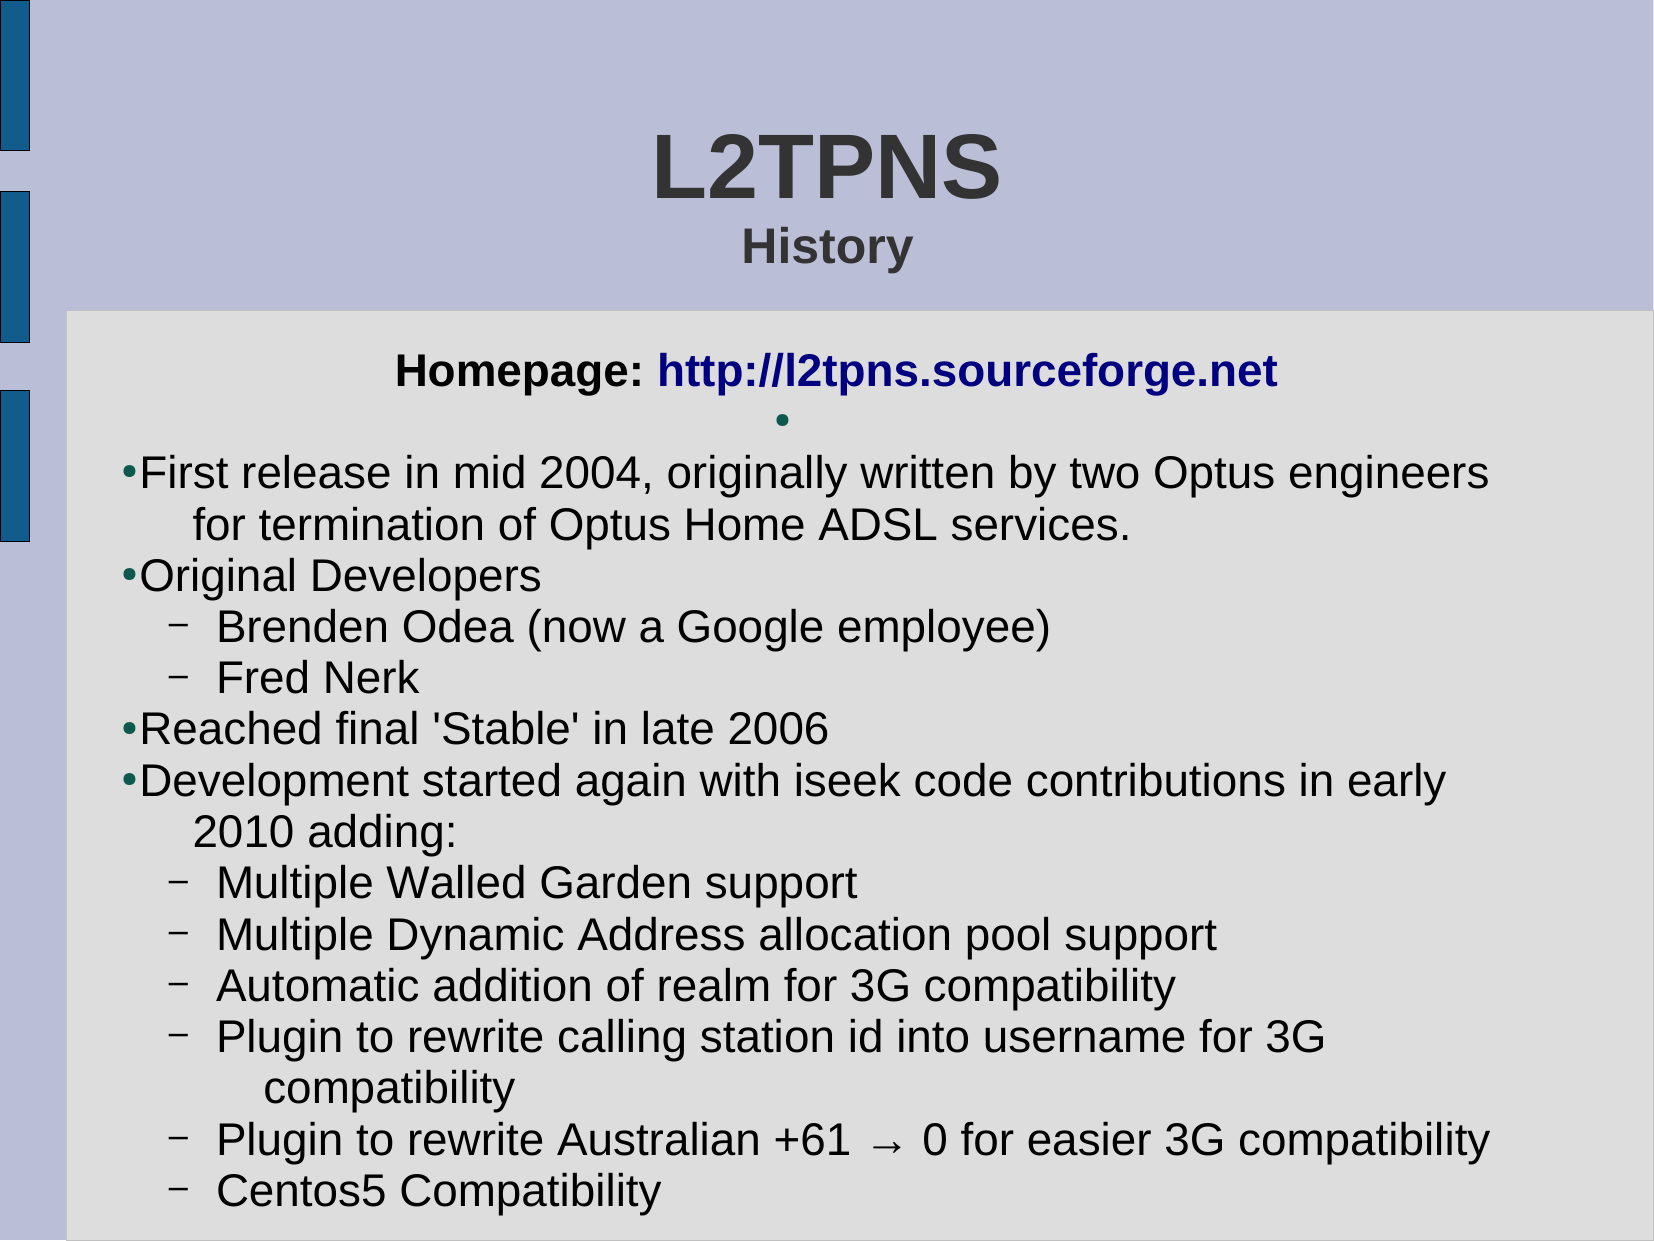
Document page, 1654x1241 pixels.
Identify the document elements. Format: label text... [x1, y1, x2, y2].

list Homepage: http://l2tpns.sourceforge.net First release in mid 2004, originally written by two Optus engineers for termination of Optus Home ADSL services. Original Developers Brenden Odea (now a Google employee) Fred Nerk Reached final 'Stable' in late 2006 Development started again with iseek code contributions in early 2010 adding: Multiple Walled Garden support Multiple Dynamic Address allocation pool support Automatic addition of realm for 3G compatibility Plugin to rewrite calling station id into username for 3G compatibility Plugin to rewrite Australian +61 → 0 for easier 3G compatibility Centos5 Compatibility [121, 344, 1534, 1217]
title L2TPNS History [121, 91, 1534, 299]
